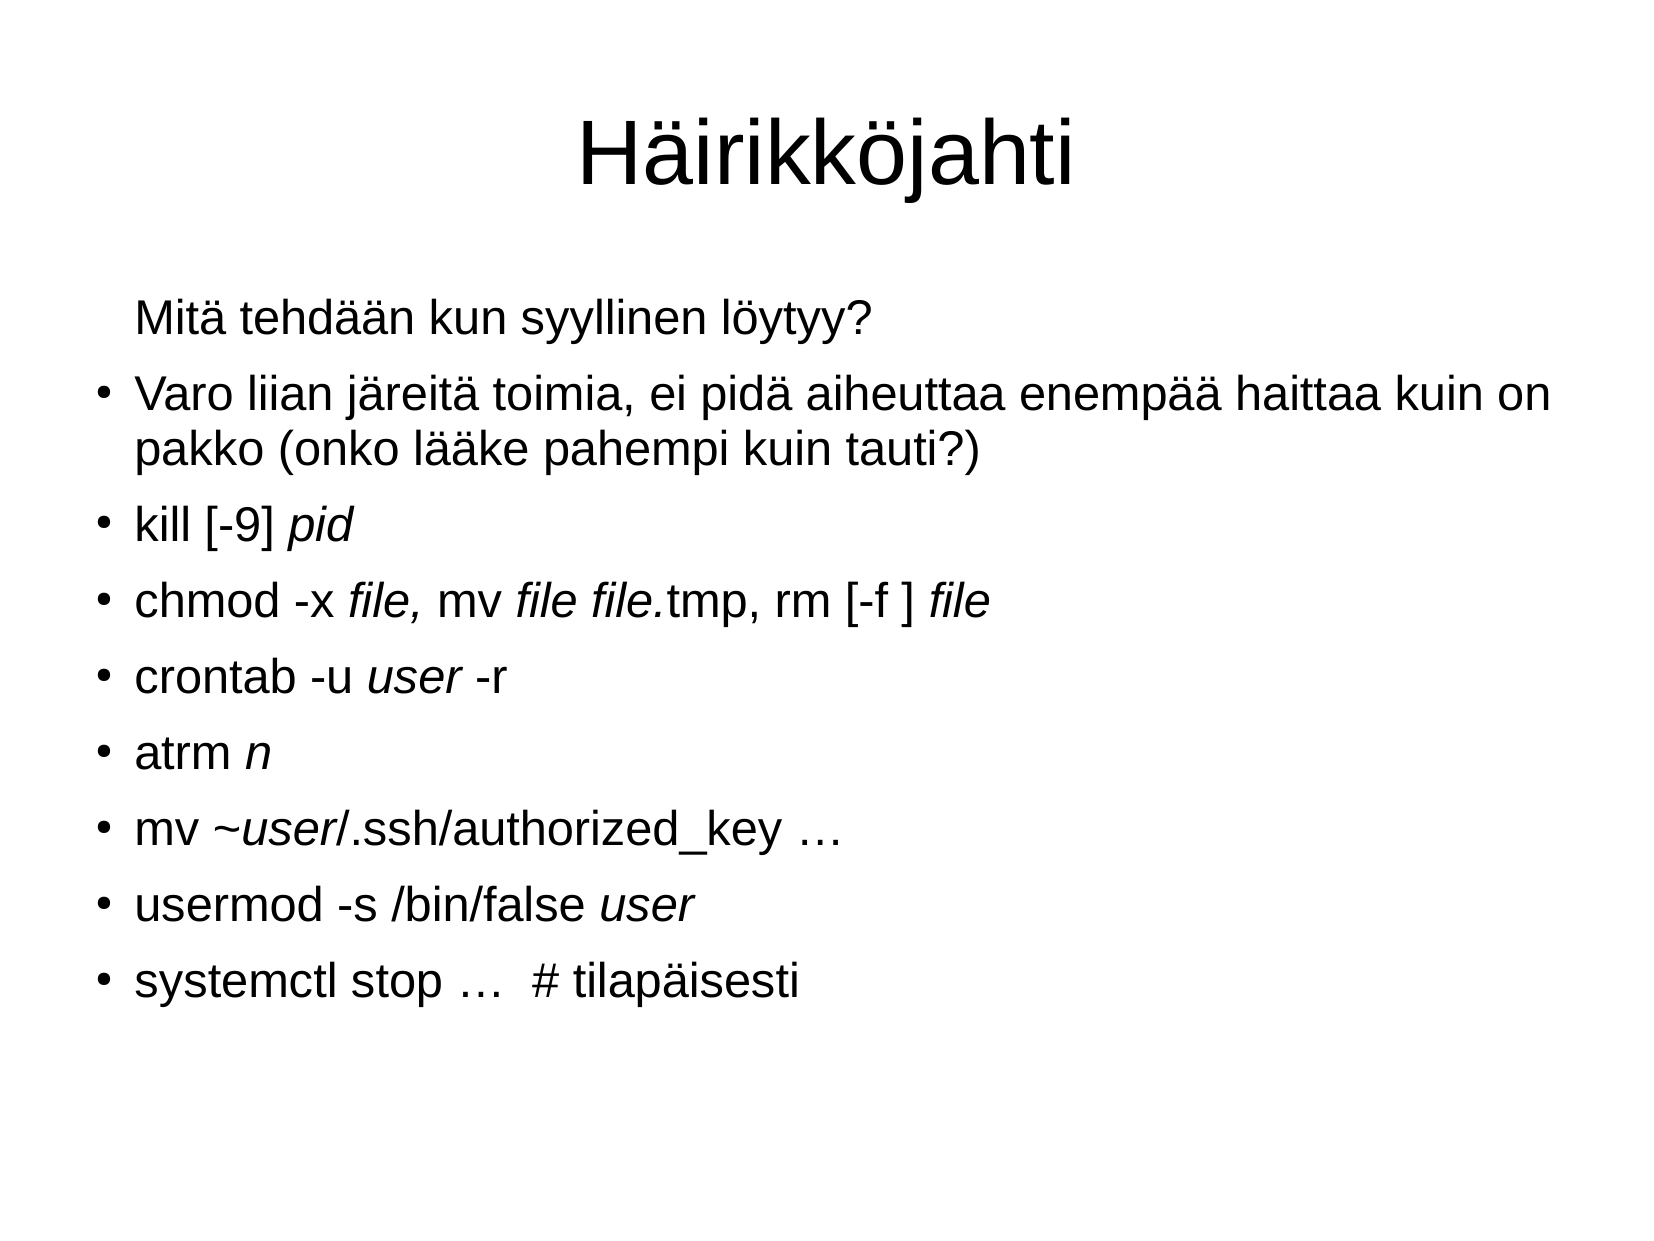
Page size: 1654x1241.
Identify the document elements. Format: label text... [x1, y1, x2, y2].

list Mitä tehdään kun syyllinen löytyy? Varo liian järeitä toimia, ei pidä aiheuttaa enempää haittaa kuin on pakko (onko lääke pahempi kuin tauti?) kill [-9] pid chmod -x file, mv file file.tmp, rm [-f ] file crontab -u user -r atrm n mv ~user/.ssh/authorized_key … usermod -s /bin/false user systemctl stop … # tilapäisesti [82, 290, 1571, 1010]
title Häirikköjahti [82, 49, 1571, 257]
